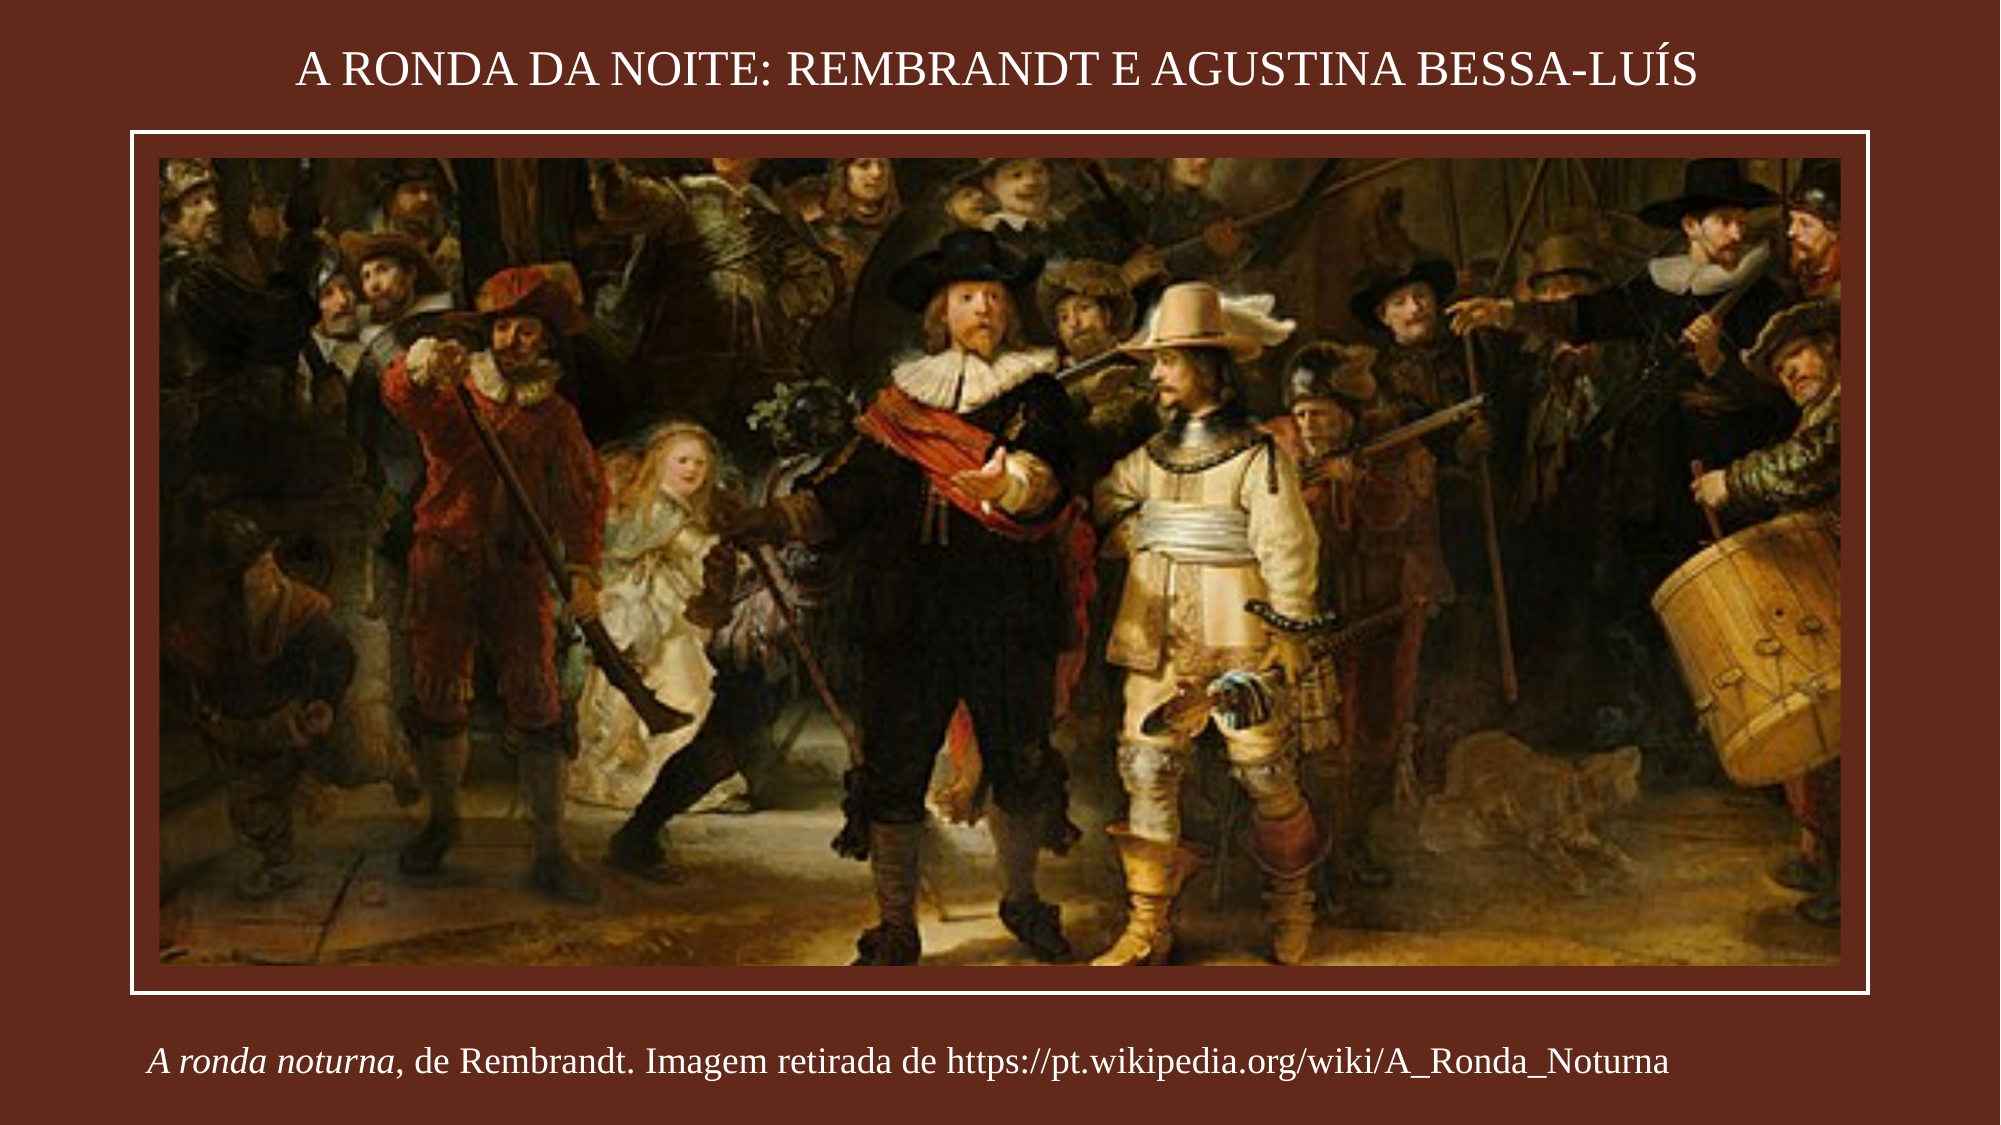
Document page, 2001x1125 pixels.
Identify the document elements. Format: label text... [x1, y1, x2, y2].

text_box A ronda noturna, de Rembrandt. Imagem retirada de https://pt.wikipedia.org/wiki/A_Ronda_Noturna [132, 1028, 1951, 1090]
picture [159, 158, 1841, 966]
text_box [0, 0, 2000, 1125]
text_box A RONDA DA NOITE: REMBRANDT E AGUSTINA BESSA-LUÍS [280, 28, 1802, 104]
